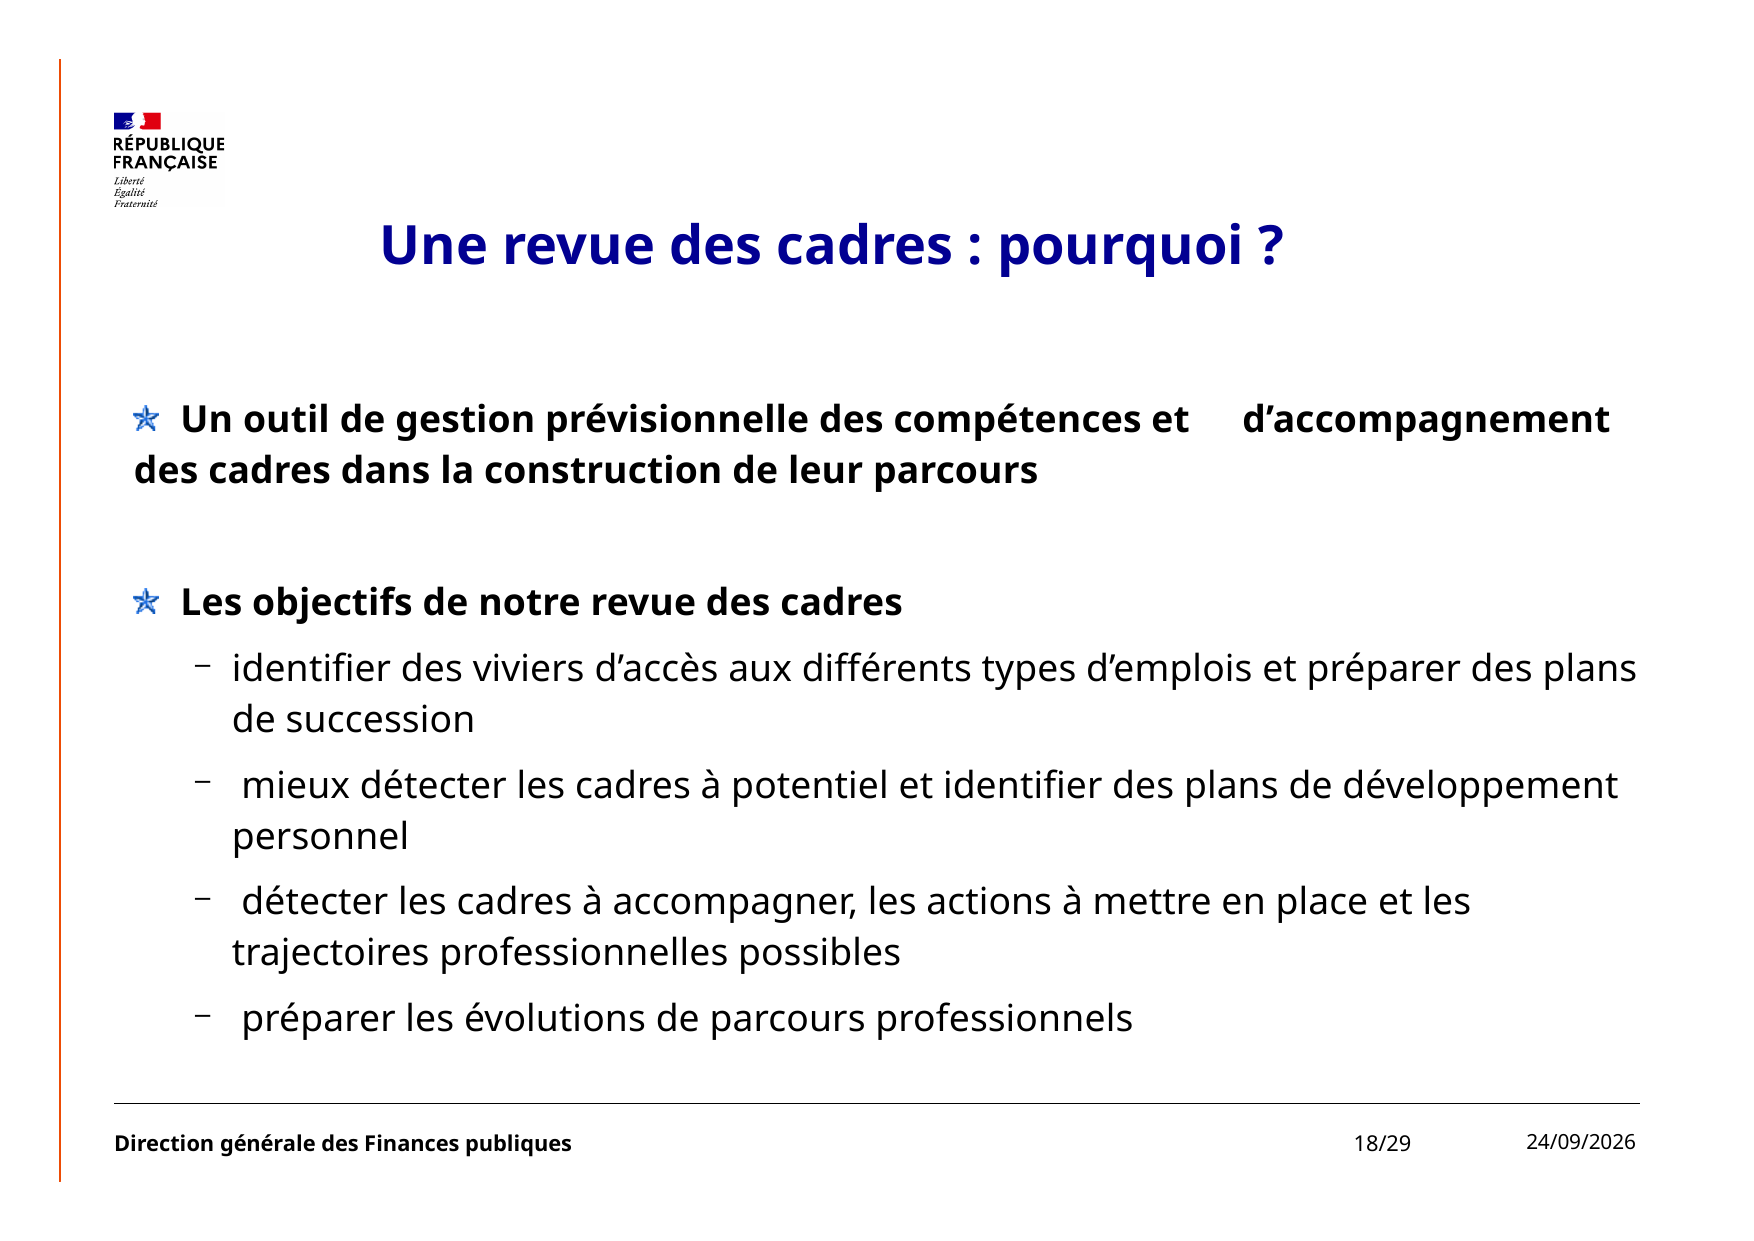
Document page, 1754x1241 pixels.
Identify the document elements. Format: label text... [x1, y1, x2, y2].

text_box Une revue des cadres : pourquoi ? [379, 210, 1595, 358]
list Un outil de gestion prévisionnelle des compétences et d’accompagnement des cadres dans la construction de leur parcours Les objectifs de notre revue des cadres identifier des viviers d’accès aux différents types d’emplois et préparer des plans de succession mieux détecter les cadres à potentiel et identifier des plans de développement personnel détecter les cadres à accompagner, les actions à mettre en place et les trajectoires professionnelles possibles préparer les évolutions de parcours professionnels [133, 330, 1654, 1163]
picture [114, 112, 225, 207]
